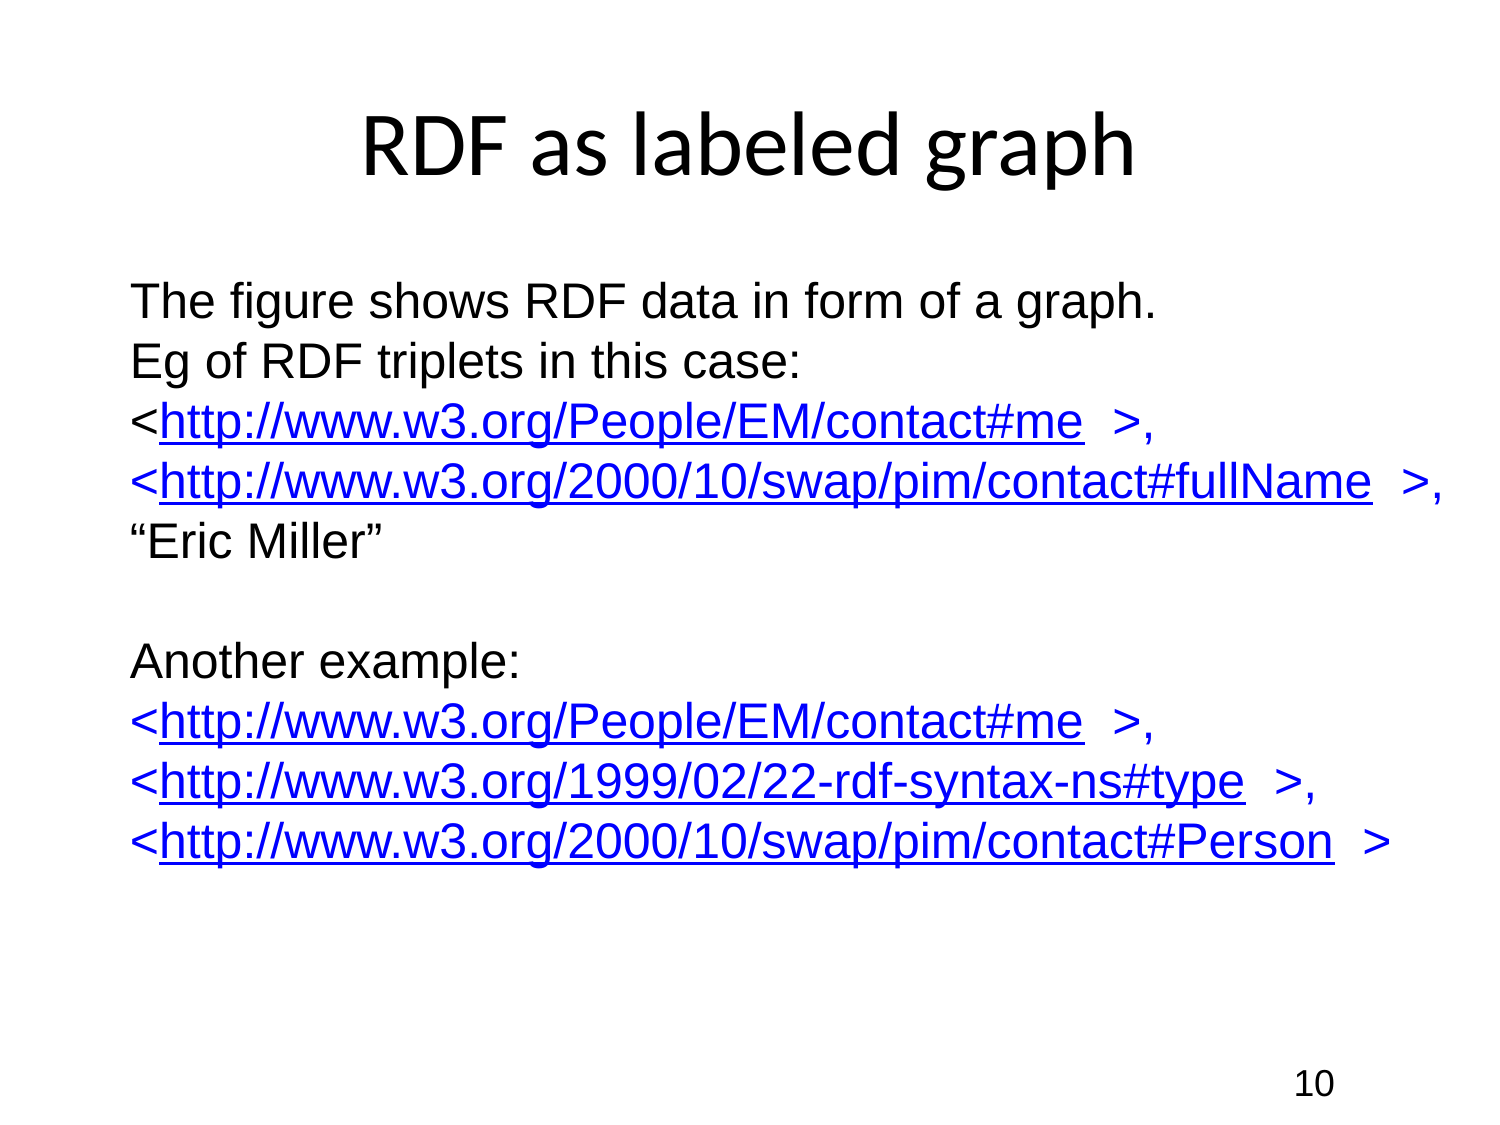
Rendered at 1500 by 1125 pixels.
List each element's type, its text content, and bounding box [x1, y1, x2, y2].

text_box RDF as labeled graph [75, 44, 1425, 233]
text_box The figure shows RDF data in form of a graph. Eg of RDF triplets in this case: <http://www.w3.org/People/EM/contact#me >, <http://www.w3.org/2000/10/swap/pim/contact#fullName >, “Eric Miller” Another example: <http://www.w3.org/People/EM/contact#me >, <http://www.w3.org/1999/02/22-rdf-syntax-ns#type >, <http://www.w3.org/2000/10/swap/pim/contact#Person > [94, 268, 1415, 922]
